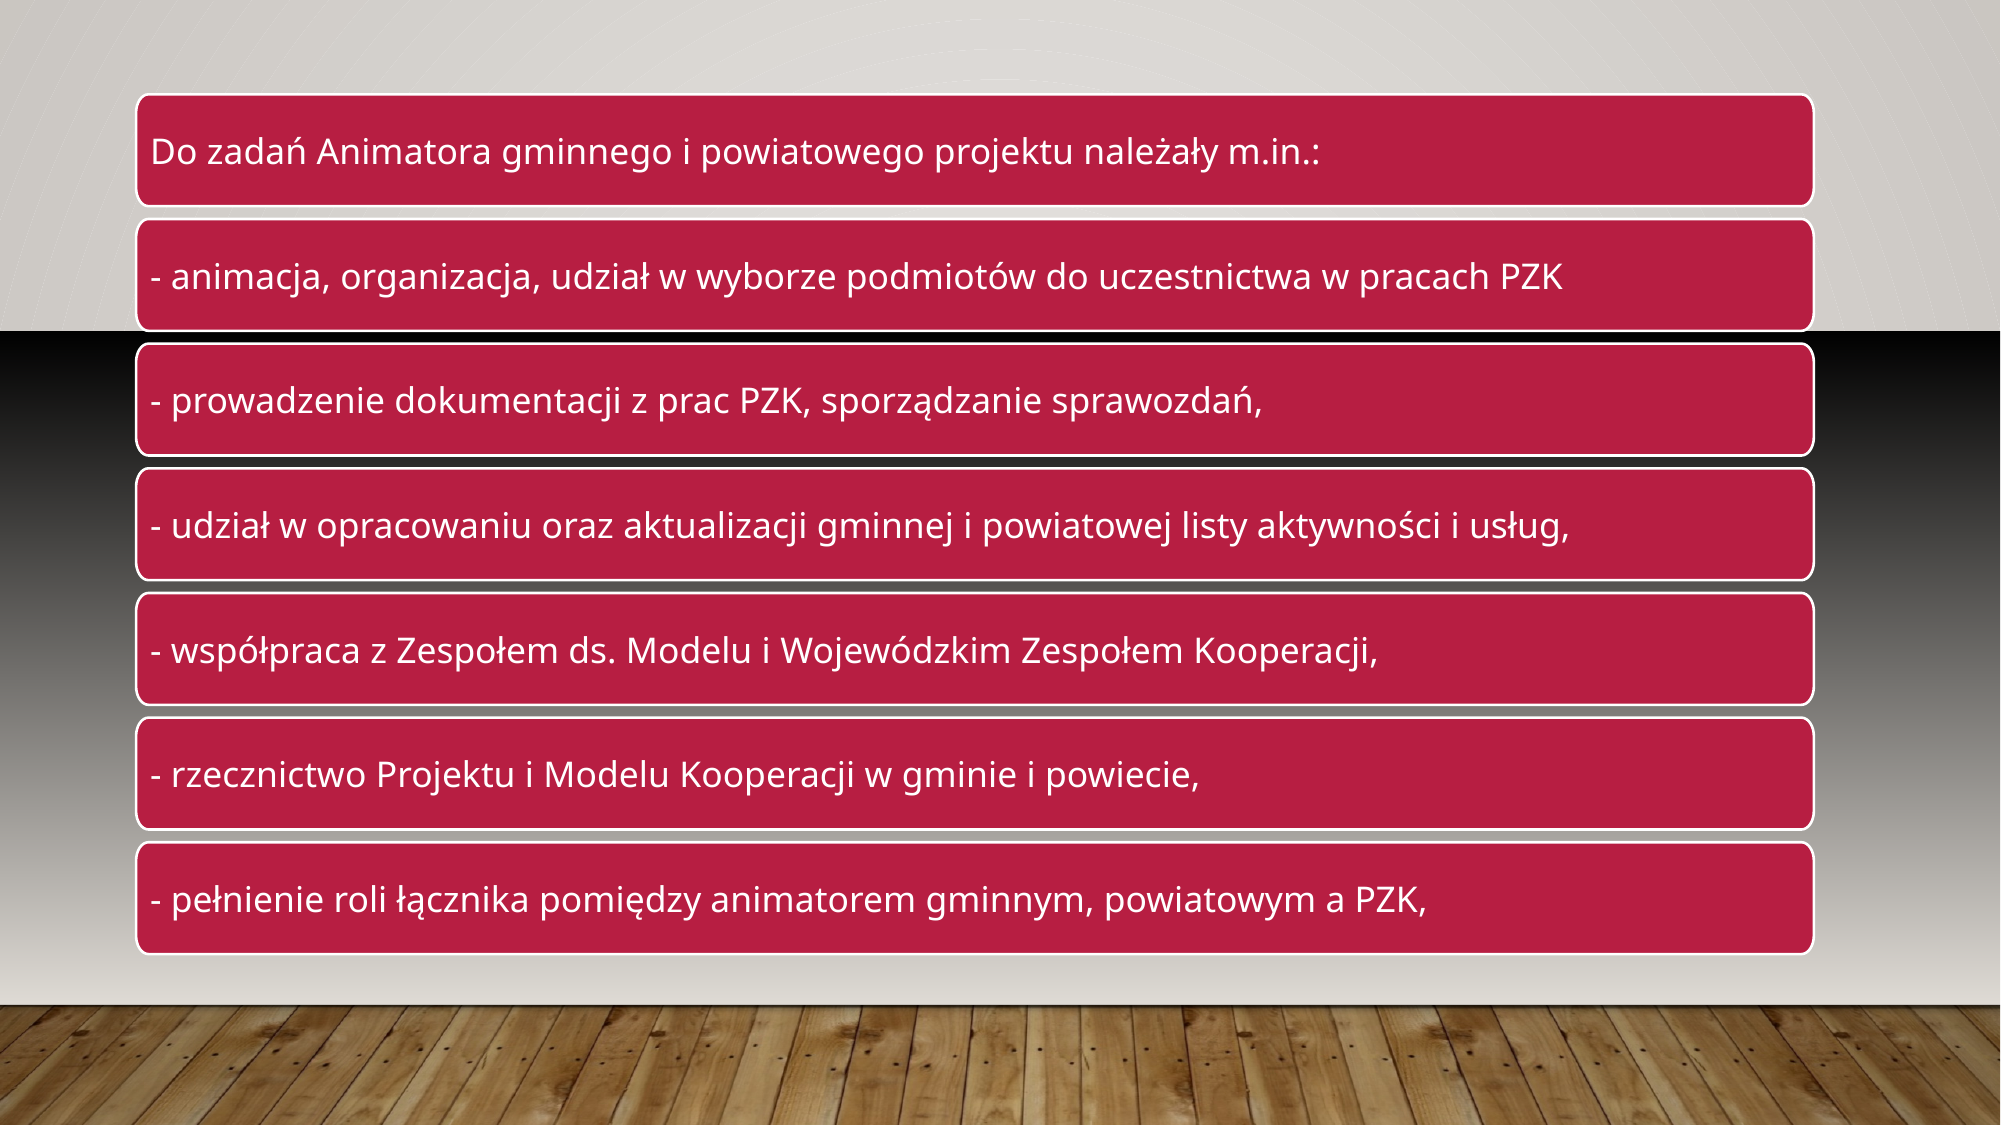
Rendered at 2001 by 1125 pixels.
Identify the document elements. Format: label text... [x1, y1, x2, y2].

text_box - rzecznictwo Projektu i Modelu Kooperacji w gminie i powiecie, [136, 717, 1814, 830]
text_box - współpraca z Zespołem ds. Modelu i Wojewódzkim Zespołem Kooperacji, [136, 592, 1814, 705]
text_box Do zadań Animatora gminnego i powiatowego projektu należały m.in.: [136, 94, 1814, 207]
text_box - udział w opracowaniu oraz aktualizacji gminnej i powiatowej listy aktywności i usług, [136, 468, 1814, 581]
text_box - pełnienie roli łącznika pomiędzy animatorem gminnym, powiatowym a PZK, [136, 842, 1814, 955]
text_box - prowadzenie dokumentacji z prac PZK, sporządzanie sprawozdań, [136, 343, 1814, 456]
text_box - animacja, organizacja, udział w wyborze podmiotów do uczestnictwa w pracach PZK [136, 218, 1814, 331]
